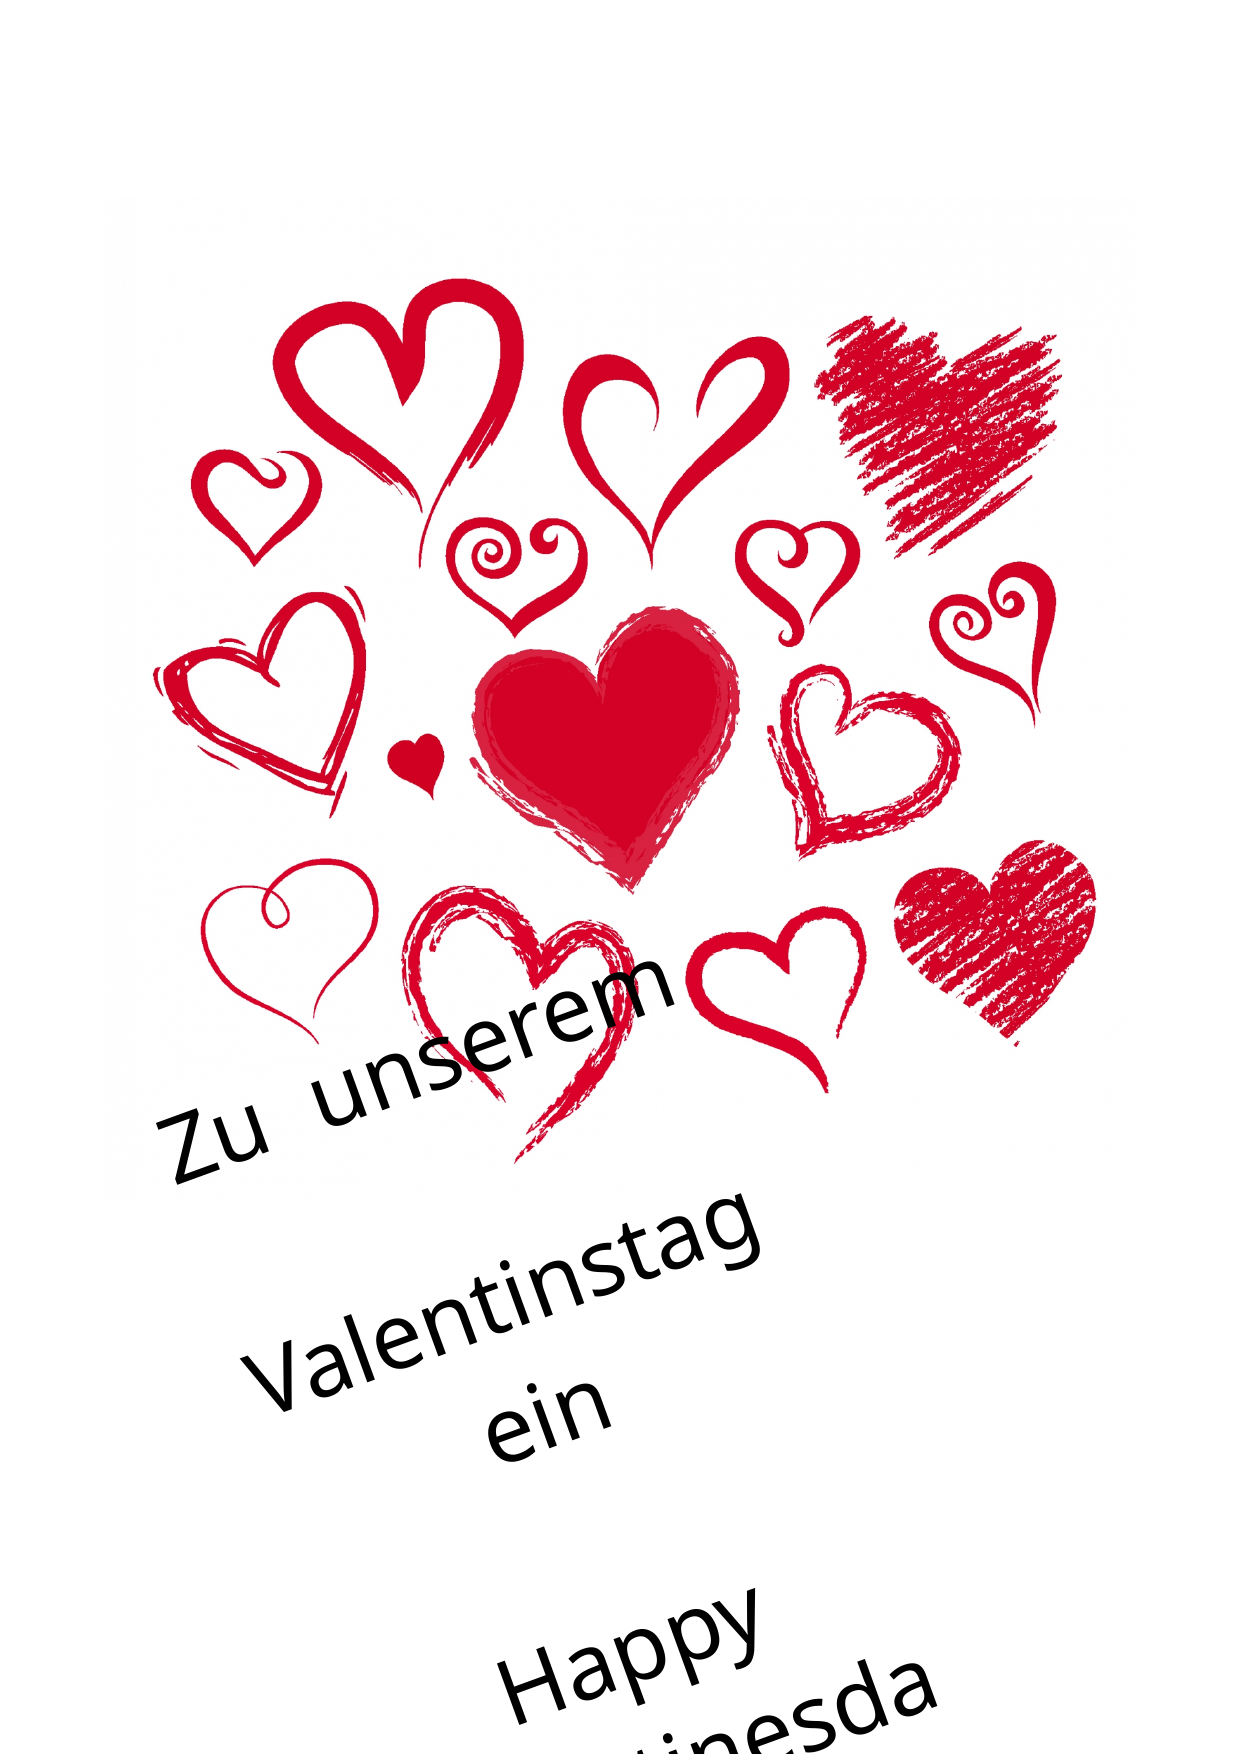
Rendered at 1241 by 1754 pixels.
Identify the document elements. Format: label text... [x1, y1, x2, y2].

text_box Zu unserem Valentinstag ein Happy Valentinesday !!! [116, 894, 860, 1621]
picture [103, 197, 1137, 1200]
